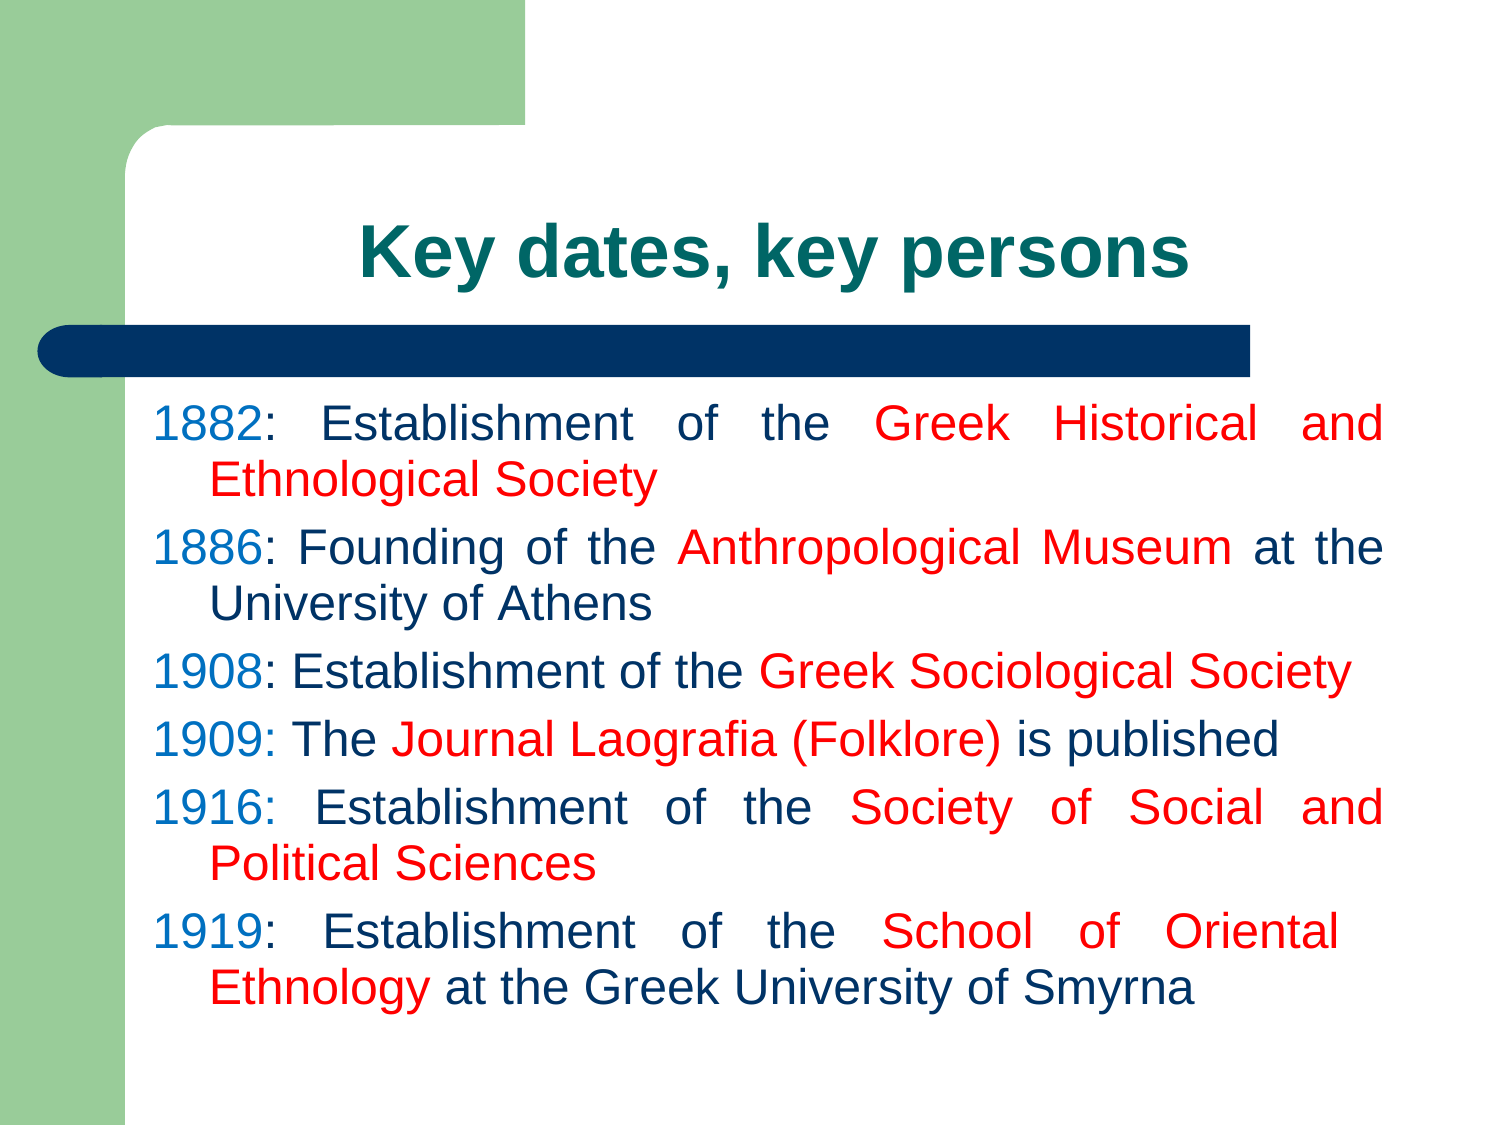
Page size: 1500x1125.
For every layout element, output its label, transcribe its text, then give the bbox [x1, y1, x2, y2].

title Key dates, key persons [136, 136, 1414, 301]
list 1882: Establishment of the Greek Historical and Ethnological Society 1886: Founding of the Anthropological Museum at the University of Athens 1908: Establishment of the Greek Sociological Society 1909: The Journal Laografia (Folklore) is published 1916: Establishment of the Society of Social and Political Sciences 1919: Establishment of the School of Oriental Ethnology at the Greek University of Smyrna [137, 387, 1400, 1125]
